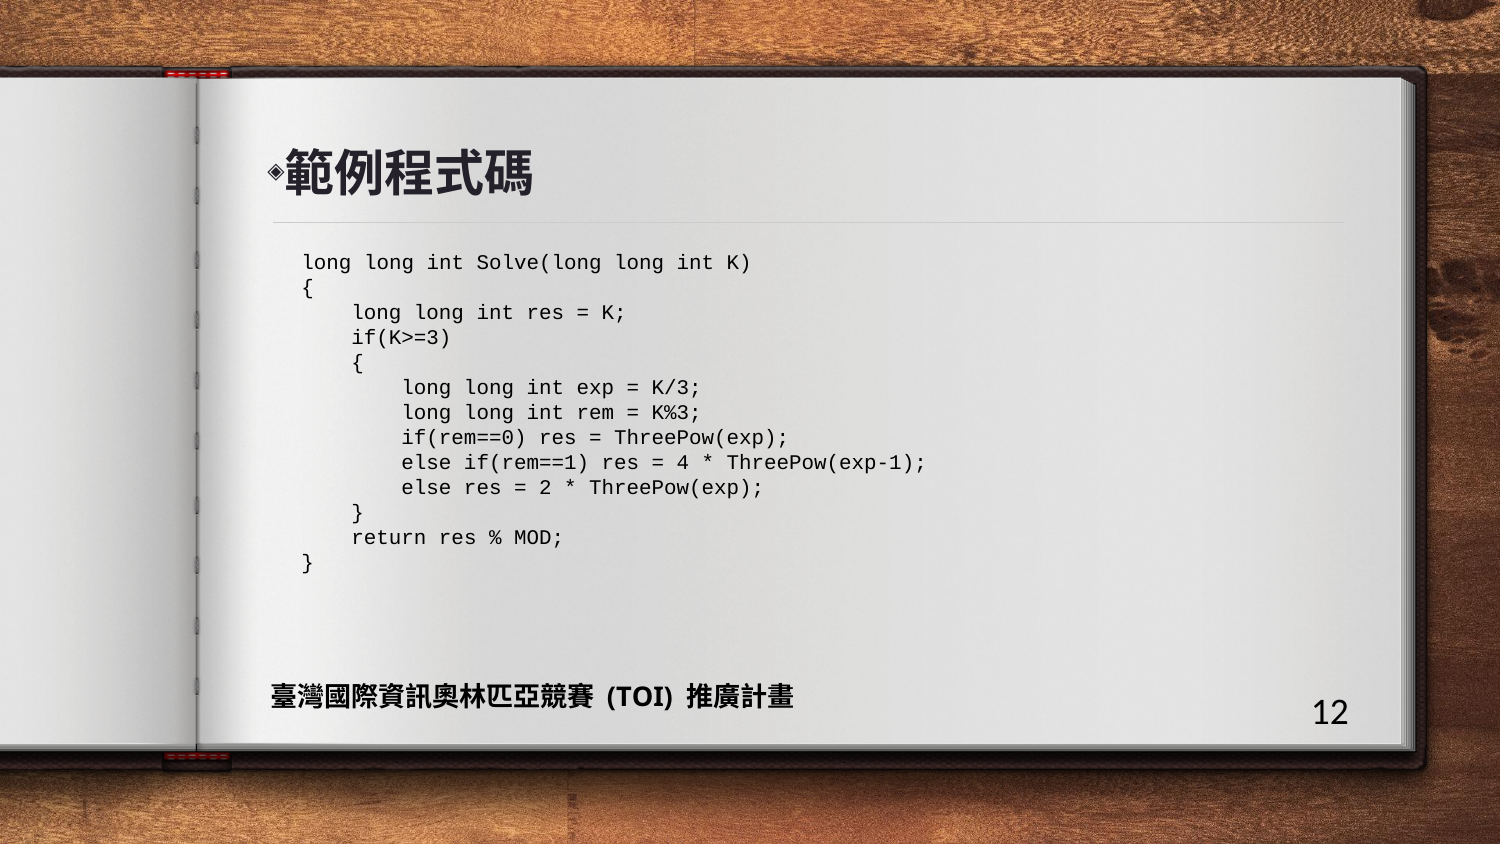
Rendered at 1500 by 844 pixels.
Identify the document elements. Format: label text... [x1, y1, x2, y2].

text_box long long int Solve(long long int K) { long long int res = K; if(K>=3) { long long int exp = K/3; long long int rem = K%3; if(rem==0) res = ThreePow(exp); else if(rem==1) res = 4 * ThreePow(exp-1); else res = 2 * ThreePow(exp); } return res % MOD; } [286, 241, 1106, 585]
text_box [1295, 672, 1386, 737]
list 範例程式碼 [252, 126, 1194, 226]
